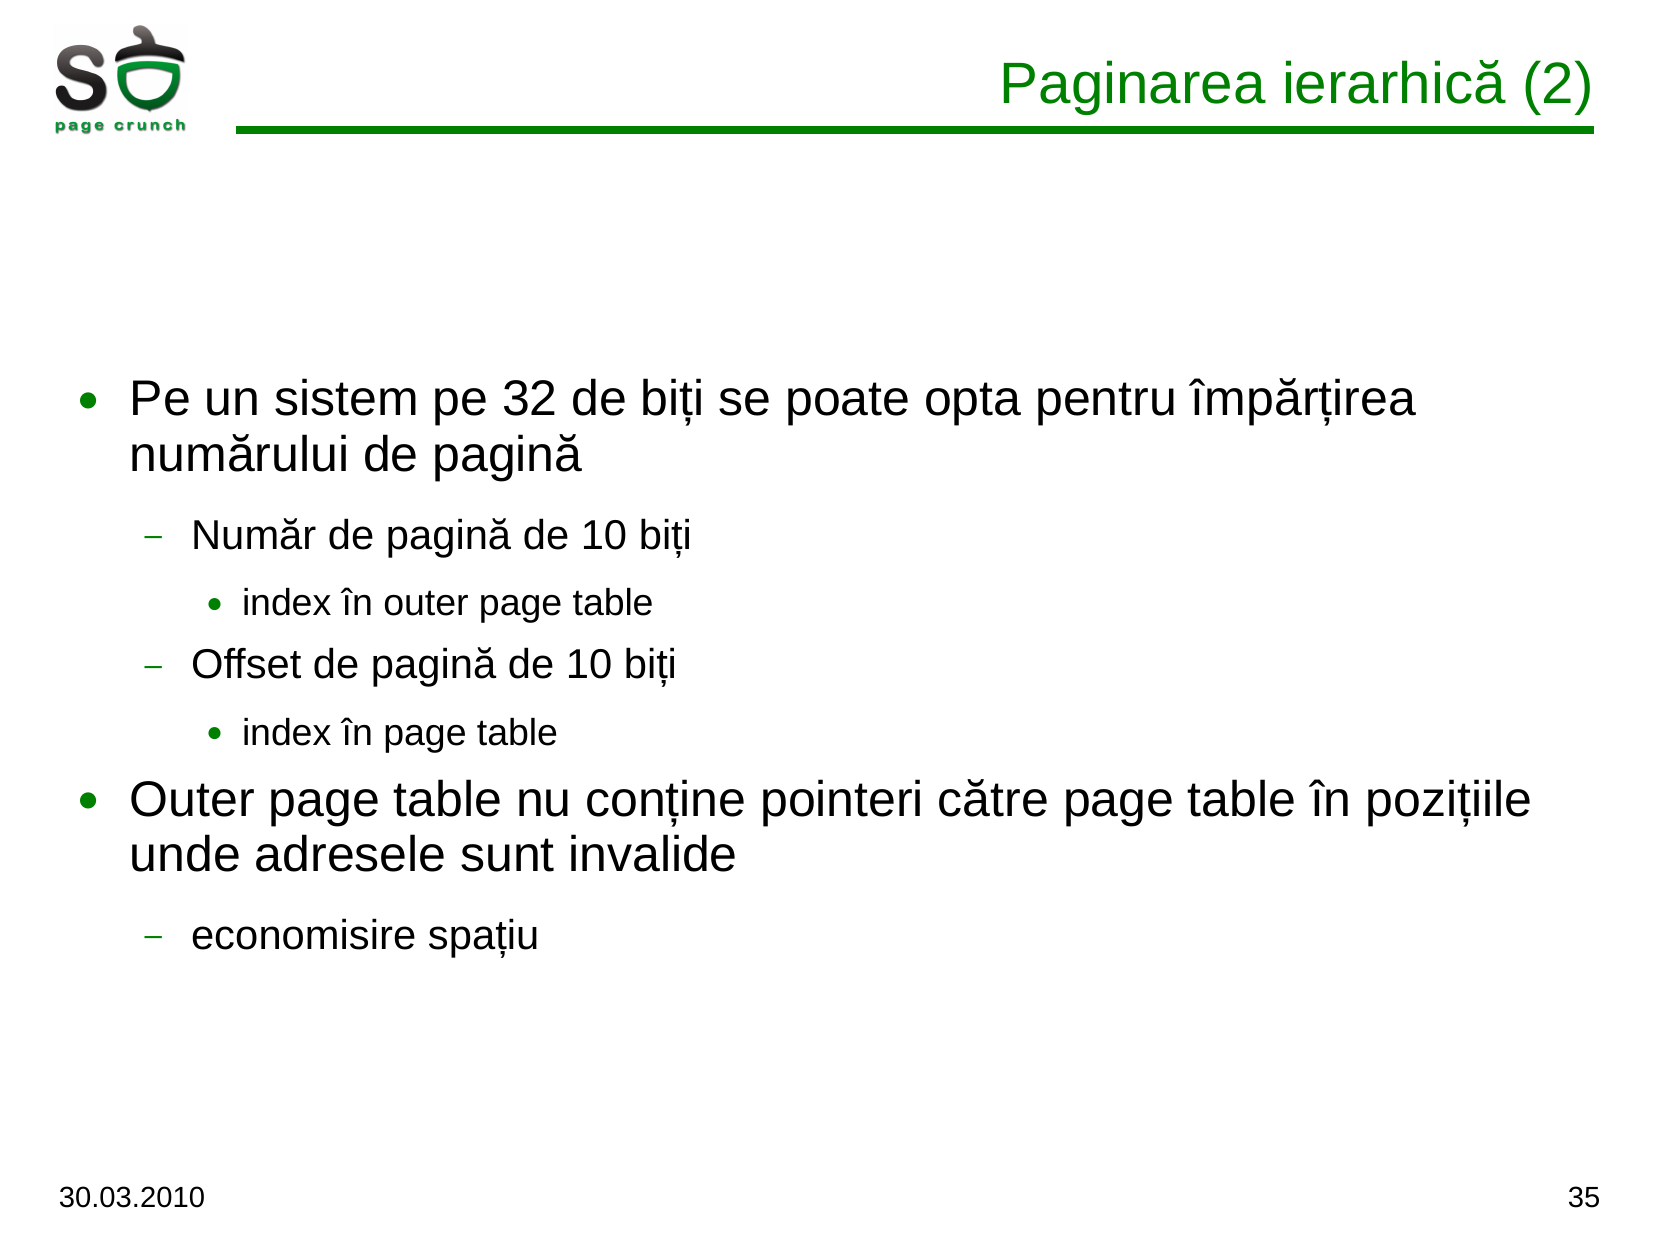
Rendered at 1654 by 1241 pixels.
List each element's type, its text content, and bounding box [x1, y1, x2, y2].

list Pe un sistem pe 32 de biți se poate opta pentru împărțirea numărului de pagină Număr de pagină de 10 biți index în outer page table Offset de pagină de 10 biți index în page table Outer page table nu conține pointeri către page table în pozițiile unde adresele sunt invalide economisire spațiu [59, 177, 1595, 1152]
picture [53, 23, 188, 136]
title Paginarea ierarhică (2) [236, 49, 1595, 119]
